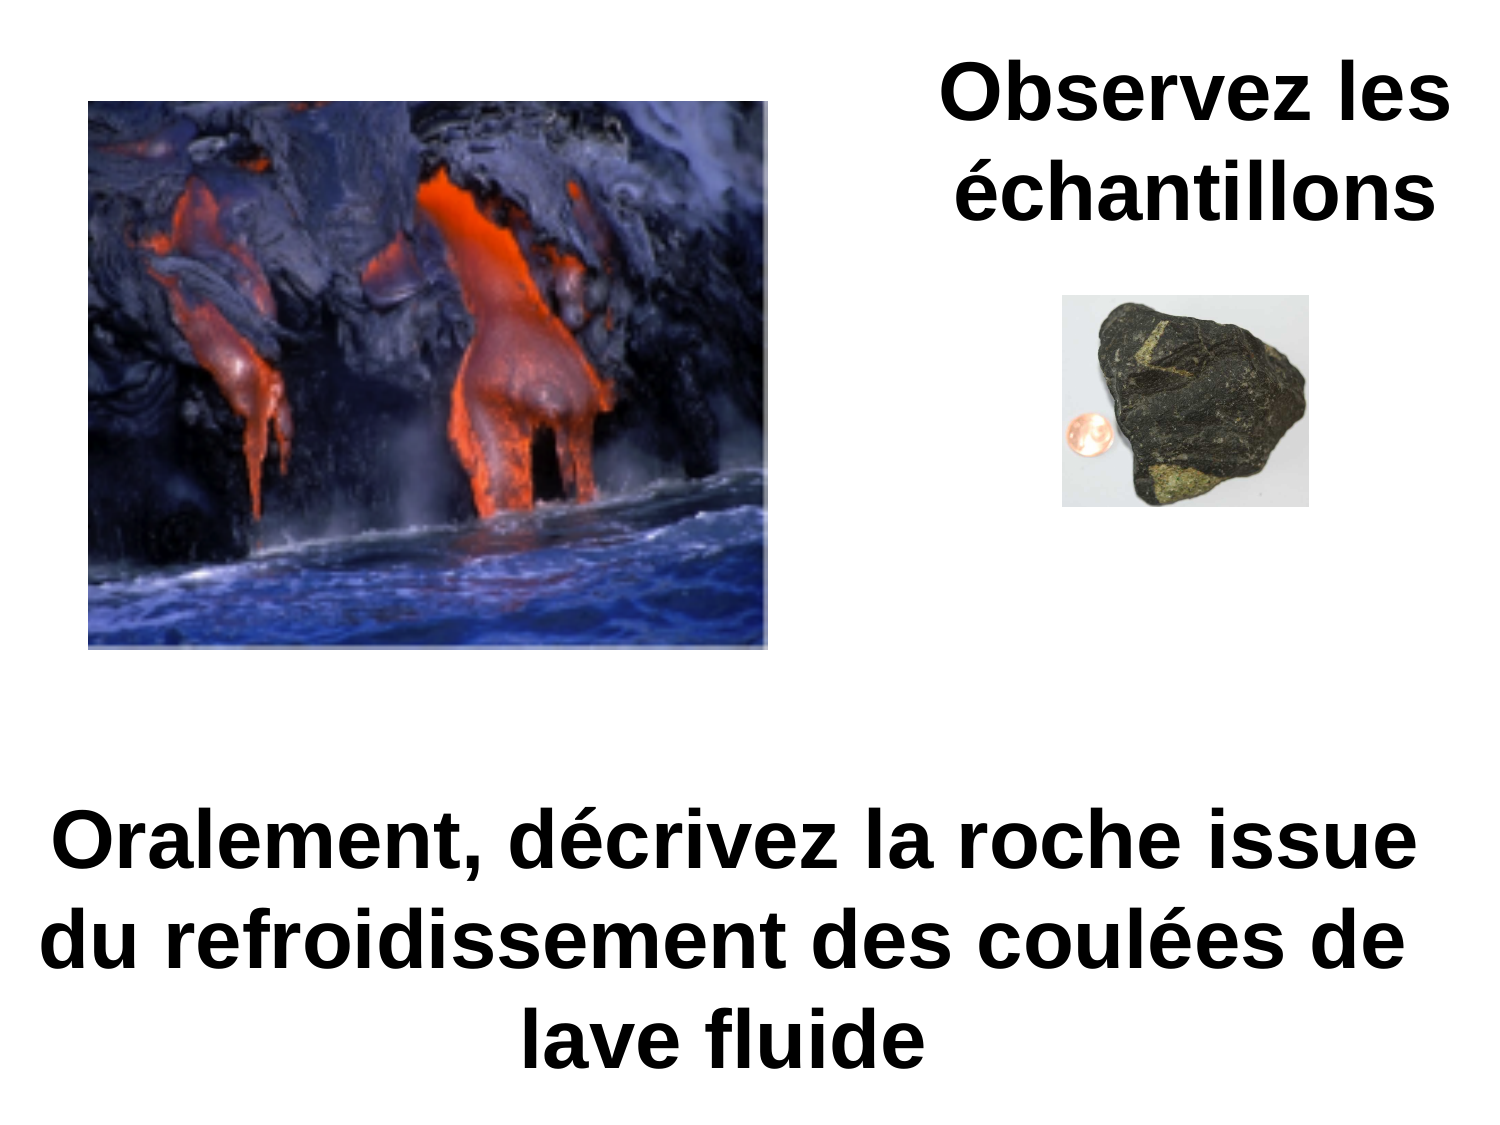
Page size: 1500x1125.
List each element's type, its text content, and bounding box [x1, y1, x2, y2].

text_box Observez les échantillons [915, 29, 1477, 245]
text_box Oralement, décrivez la roche issue du refroidissement des coulées de lave fluide [0, 777, 1447, 1093]
picture [1062, 295, 1309, 507]
picture [88, 101, 768, 650]
